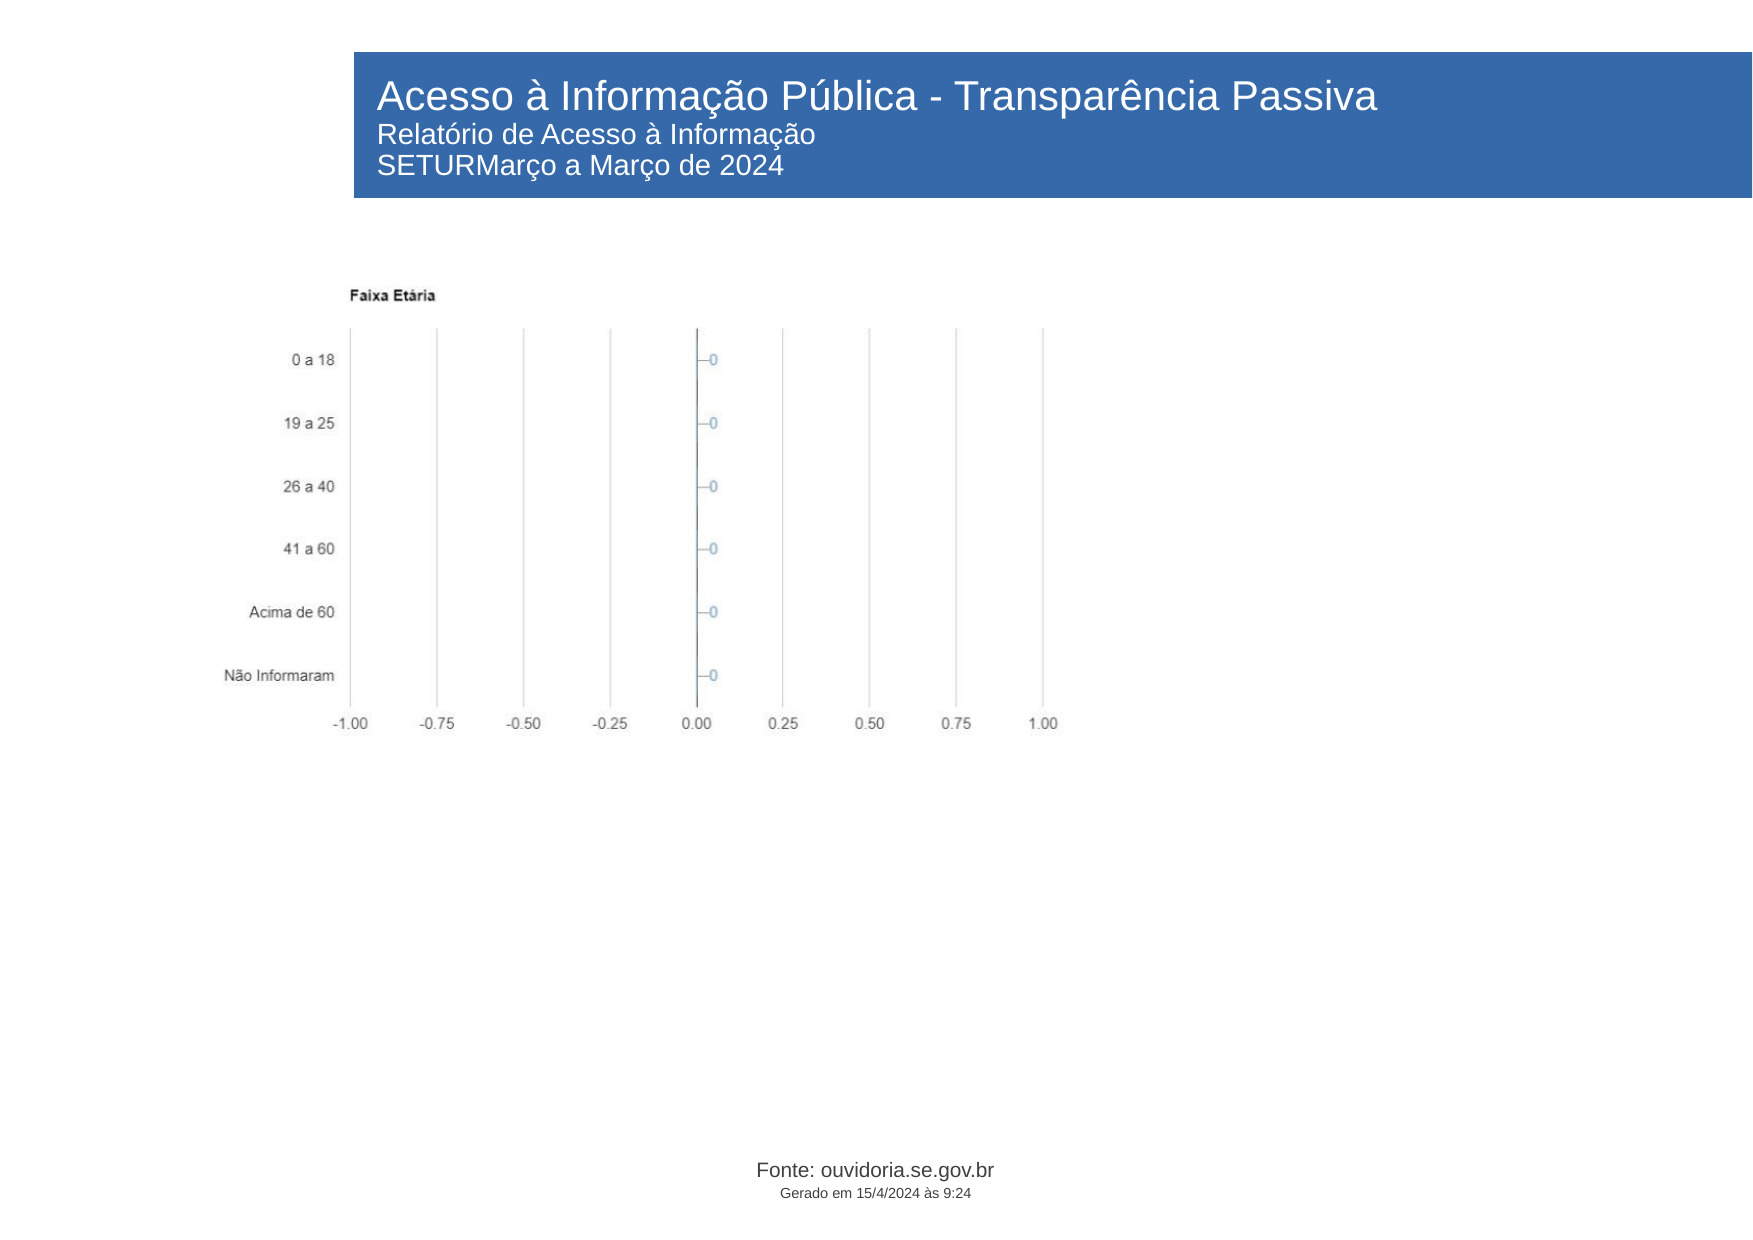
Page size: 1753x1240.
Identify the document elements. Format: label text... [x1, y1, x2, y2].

text_box Fonte: ouvidoria.se.gov.br [756, 1158, 1023, 1188]
text_box Gerado em 15/4/2024 às 9:24 [780, 1184, 999, 1208]
text_box Acesso à Informação Pública - Transparência Passiva Relatório de Acesso à Informação SETURMarço a Março de 2024 [376, 72, 1403, 186]
text_box [155, 211, 1599, 1028]
text_box [354, 52, 1752, 198]
